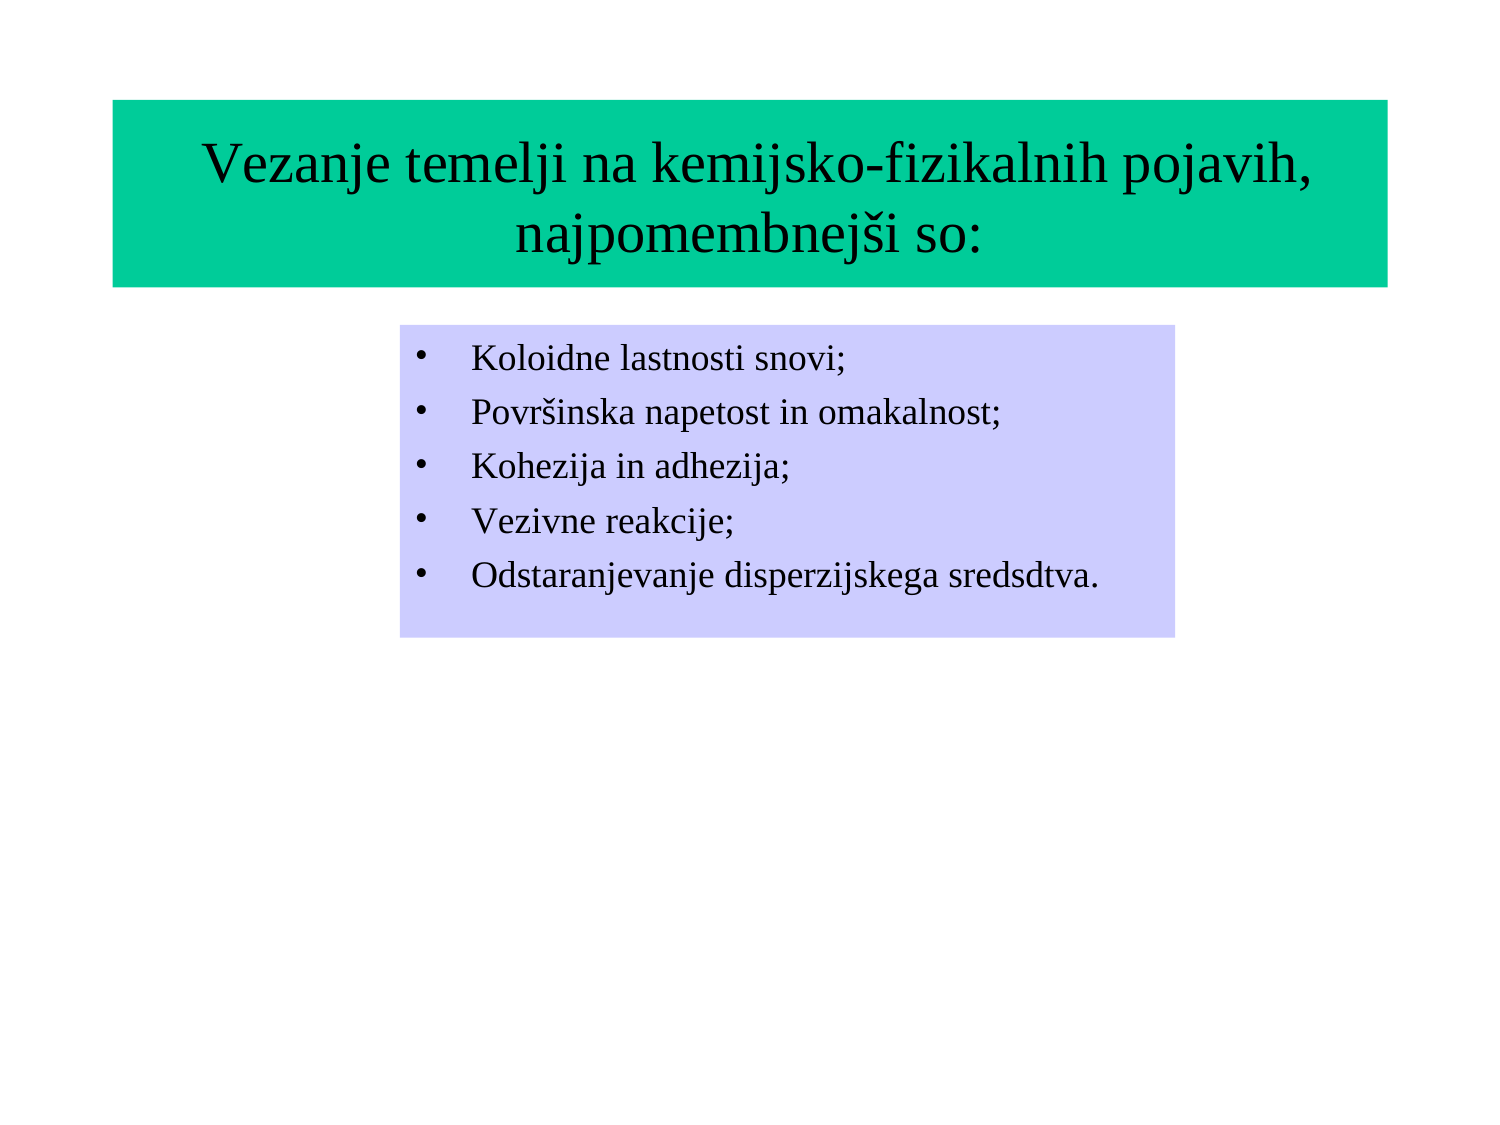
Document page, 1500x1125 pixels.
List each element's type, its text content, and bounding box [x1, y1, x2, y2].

title Vezanje temelji na kemijsko-fizikalnih pojavih, najpomembnejši so: [112, 99, 1388, 288]
list Koloidne lastnosti snovi; Površinska napetost in omakalnost; Kohezija in adhezija; Vezivne reakcije; Odstaranjevanje disperzijskega sredsdtva. [399, 324, 1176, 638]
